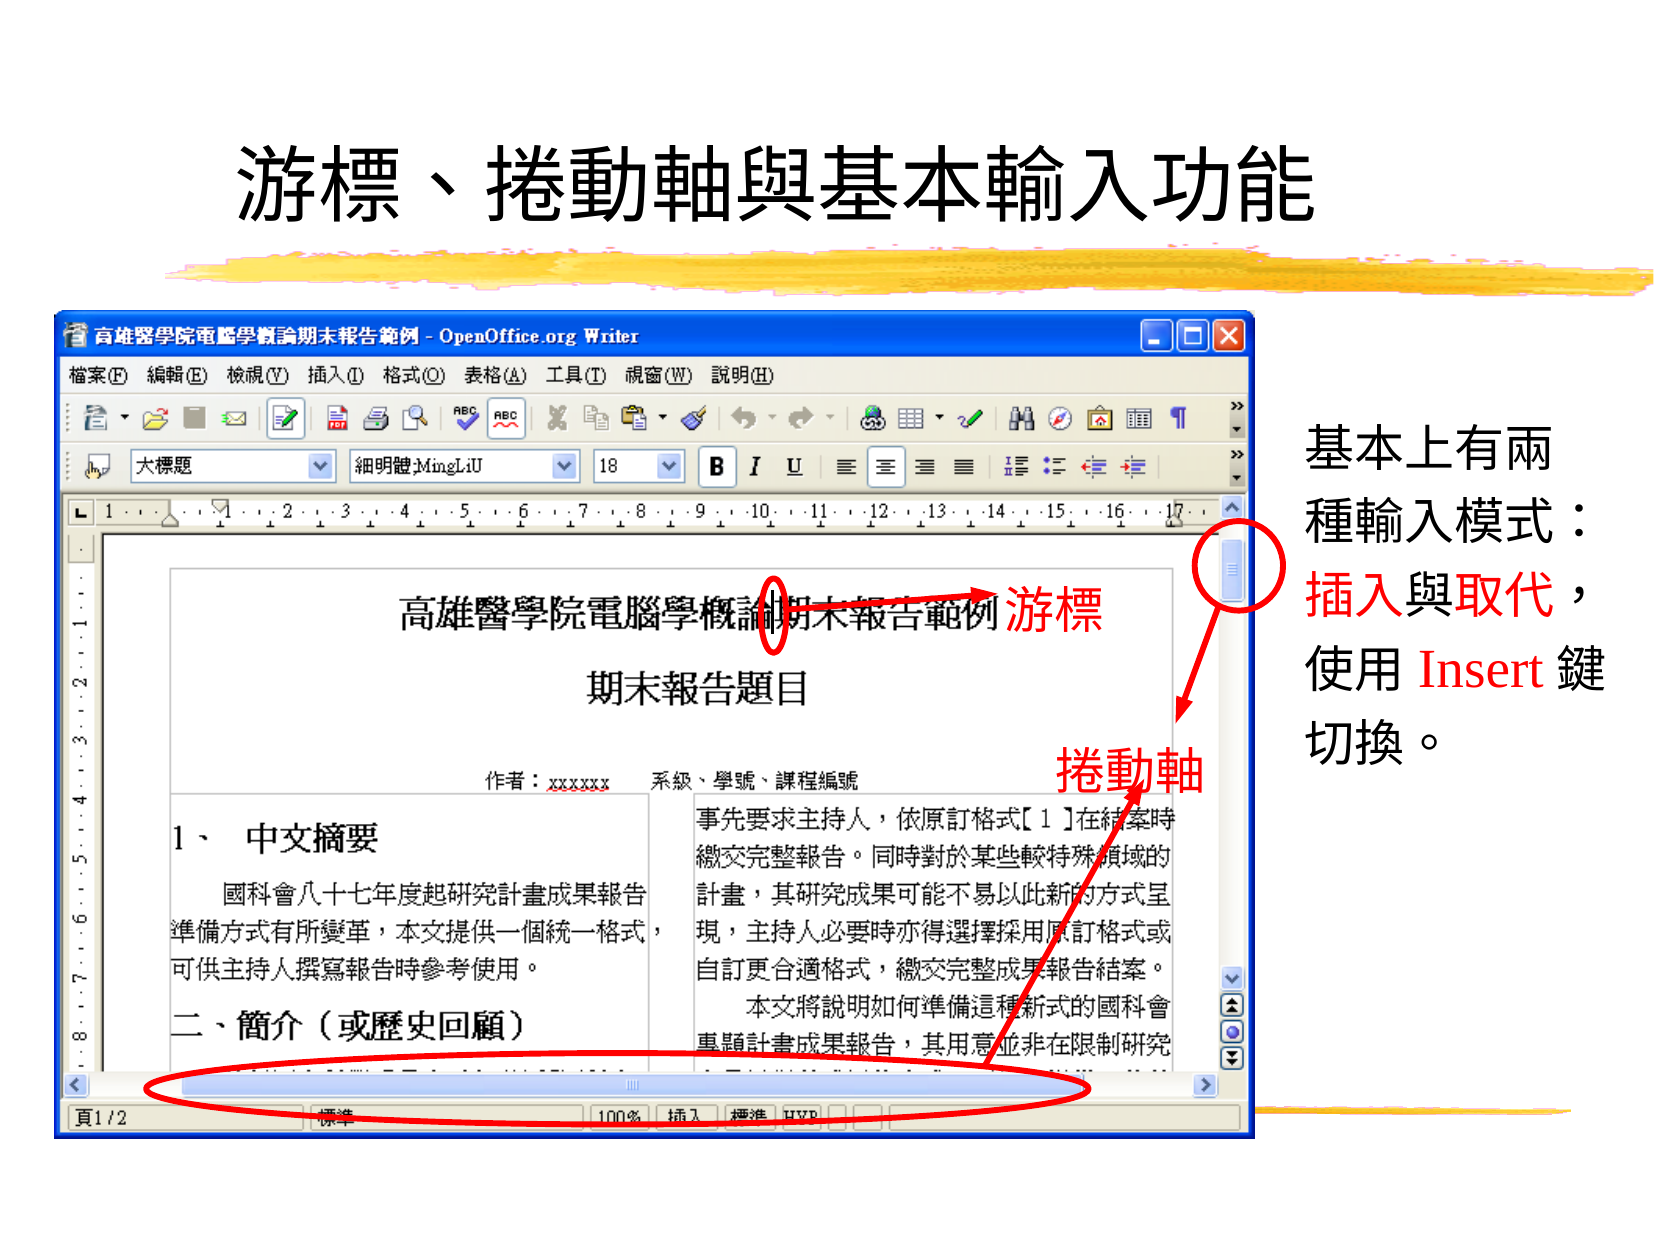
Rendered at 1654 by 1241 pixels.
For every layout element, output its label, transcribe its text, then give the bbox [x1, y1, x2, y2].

text_box 游標 [1004, 564, 1105, 616]
picture [1198, 525, 1255, 607]
picture [54, 310, 1571, 1139]
text_box 捲動軸 [1055, 725, 1206, 777]
text_box 基本上有兩 種輸入模式： 插入與取代，使用Insert鍵切換。 [1289, 399, 1626, 776]
title 游標、捲動軸與基本輸入功能 [73, 41, 1479, 249]
picture [165, 237, 1654, 308]
